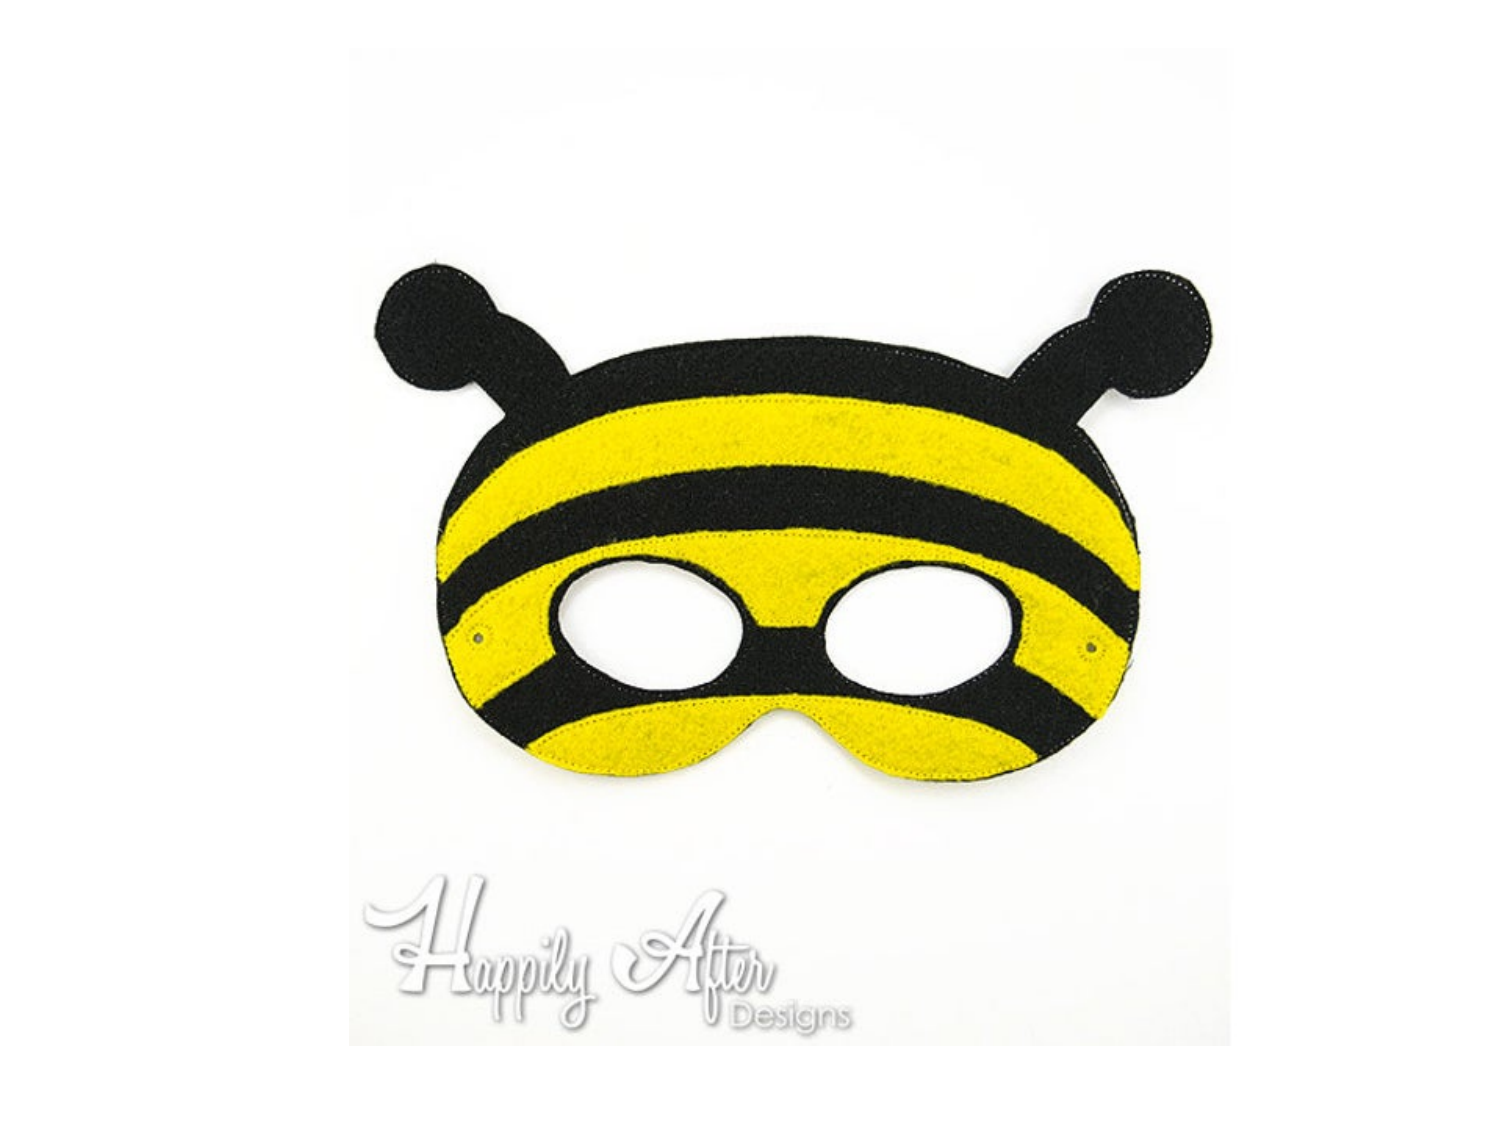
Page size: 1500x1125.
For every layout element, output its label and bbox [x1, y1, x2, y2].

picture [349, 48, 1241, 1046]
